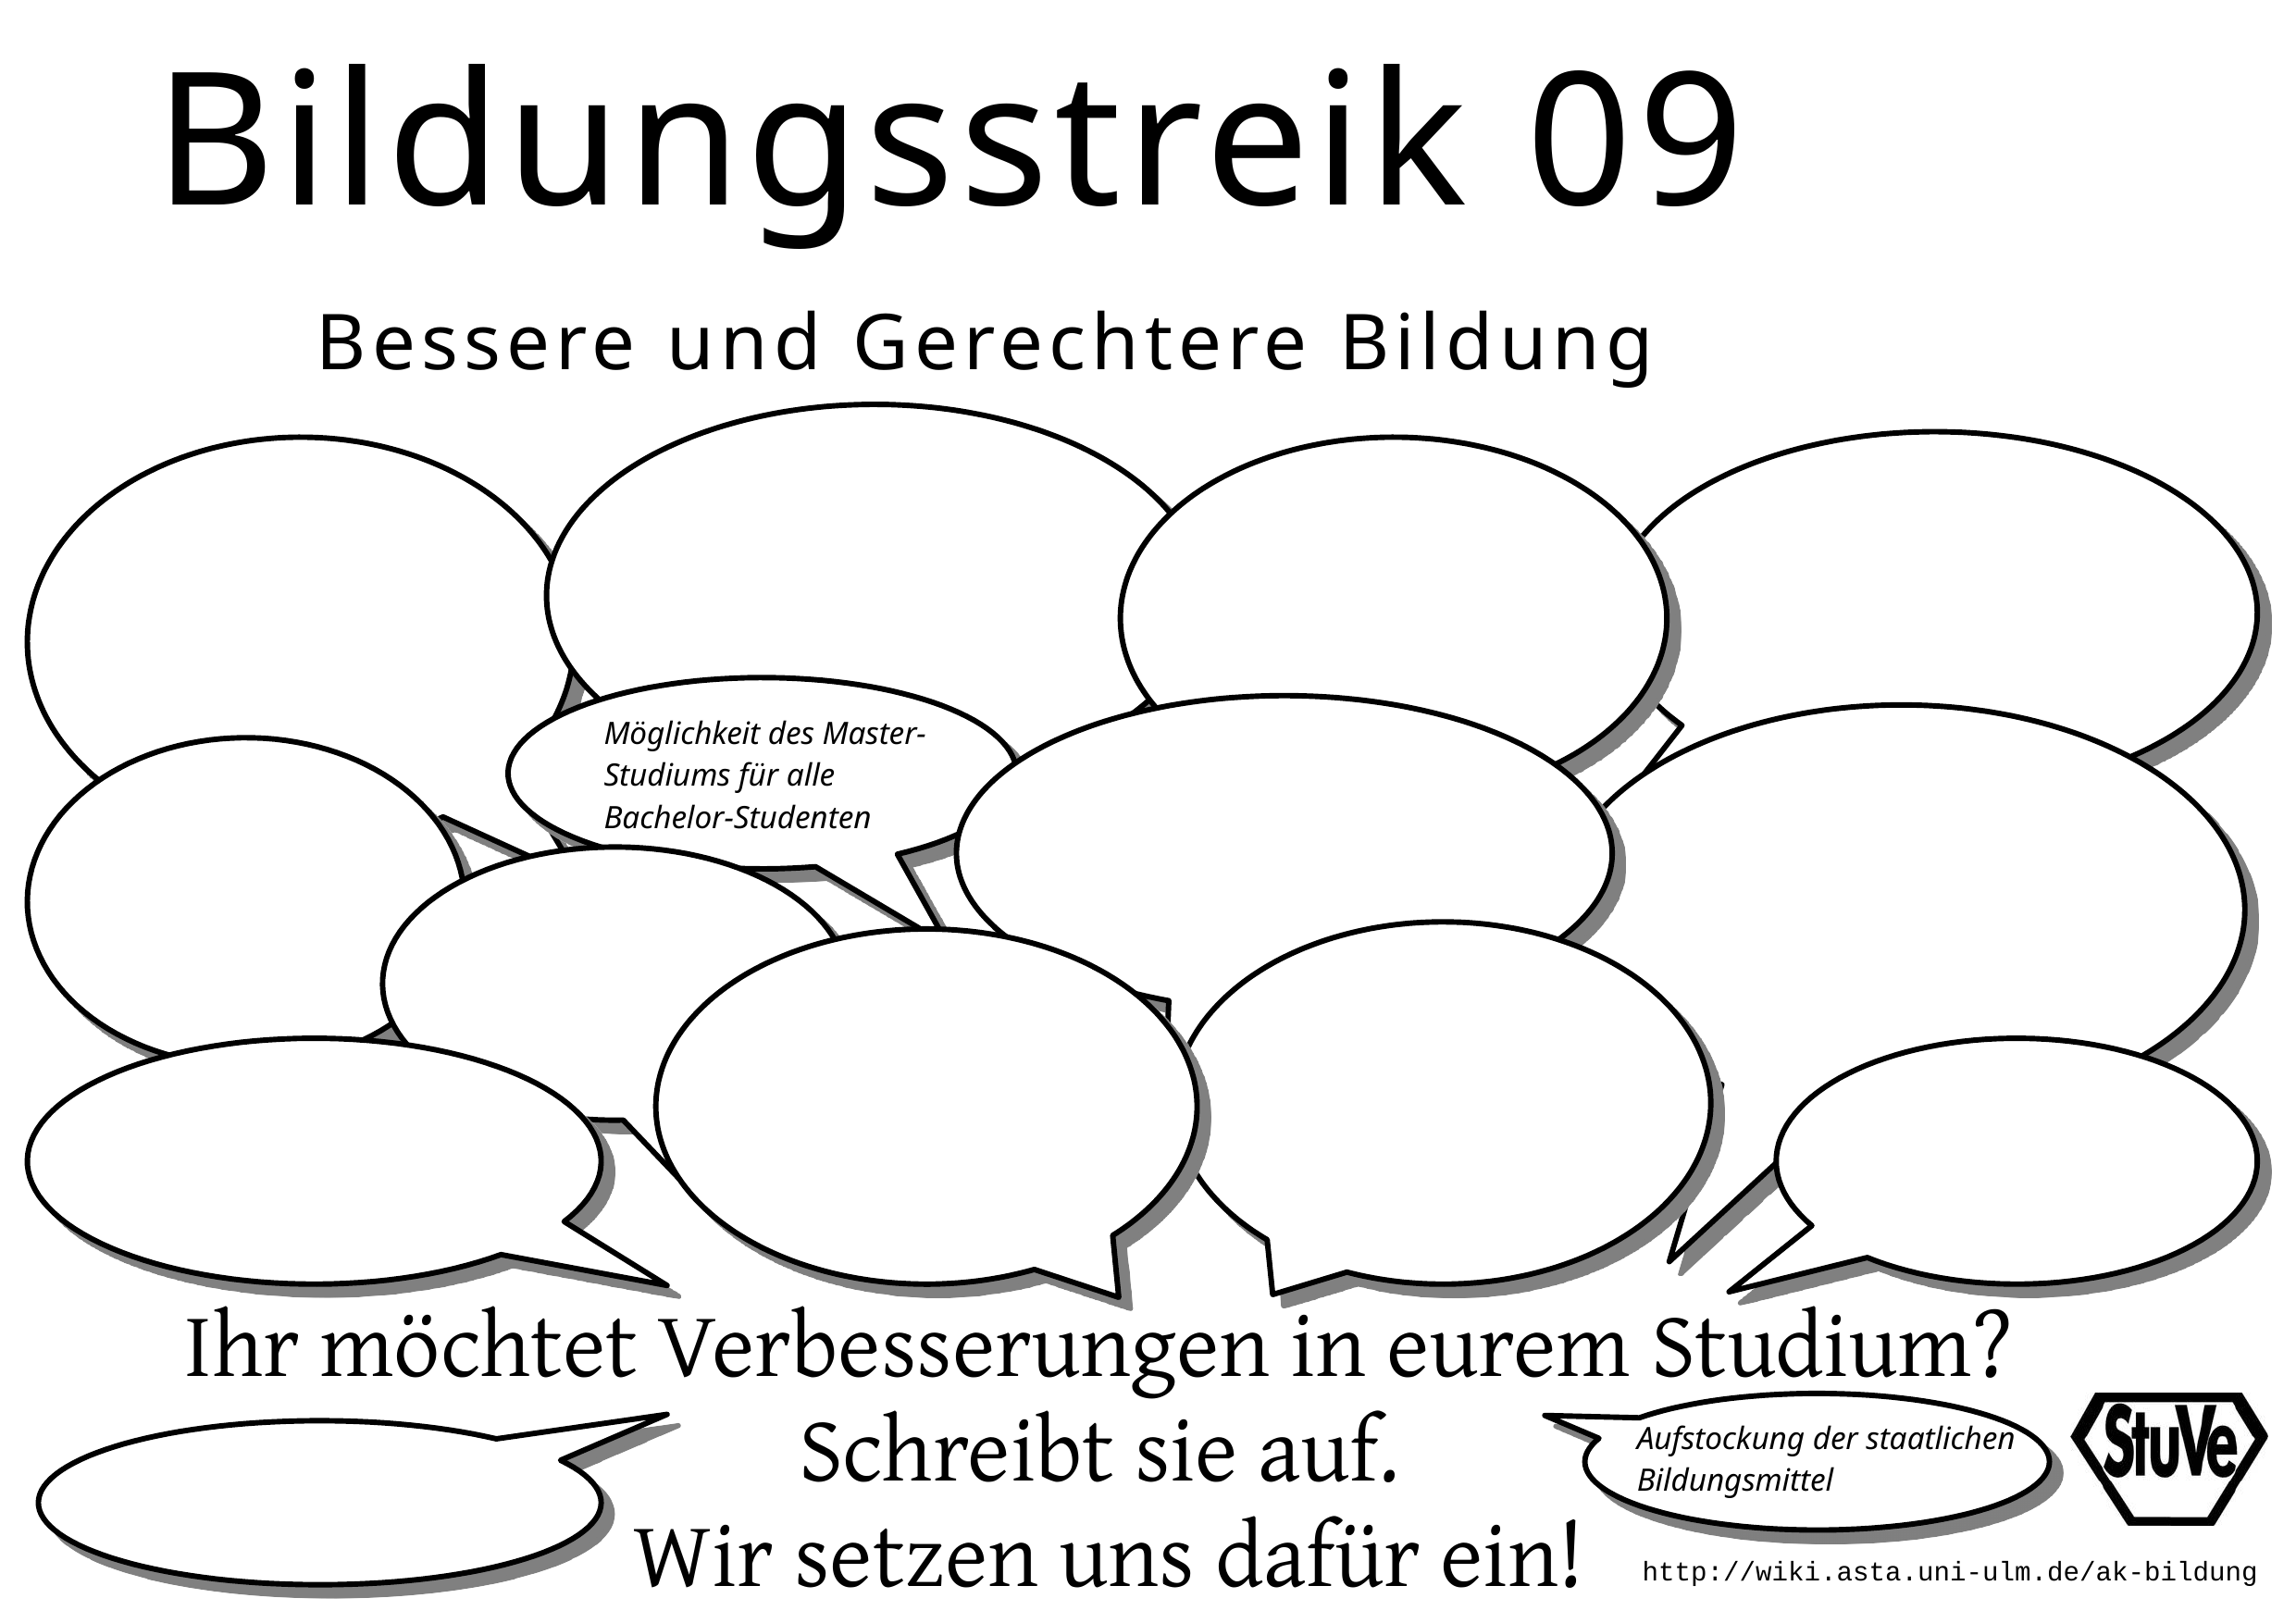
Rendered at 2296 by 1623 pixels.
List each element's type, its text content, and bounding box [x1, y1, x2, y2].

text_box [1638, 1505, 1996, 1530]
text_box [38, 1414, 667, 1585]
picture [2070, 1393, 2268, 1526]
text_box Ihr möchtet Verbesserungen in eurem Studium? Schreibt sie auf. Wir setzen uns dafür ein! [170, 1289, 2091, 1619]
text_box [1669, 1393, 1967, 1409]
text_box Bessere und Gerechtere Bildung [303, 279, 1993, 417]
text_box [1545, 1415, 1622, 1499]
text_box http://wiki.asta.uni-ulm.de/ak-bildung [1628, 1552, 2285, 1618]
text_box Möglichkeit des Master-Studiums für alle Bachelor-Studenten [590, 704, 975, 869]
text_box Bildungsstreik 09 [141, 0, 2155, 291]
text_box [2033, 1436, 2050, 1487]
text_box [27, 404, 2258, 1298]
text_box Aufstockung der staatlichen Bildungsmittel [1622, 1409, 2033, 1505]
